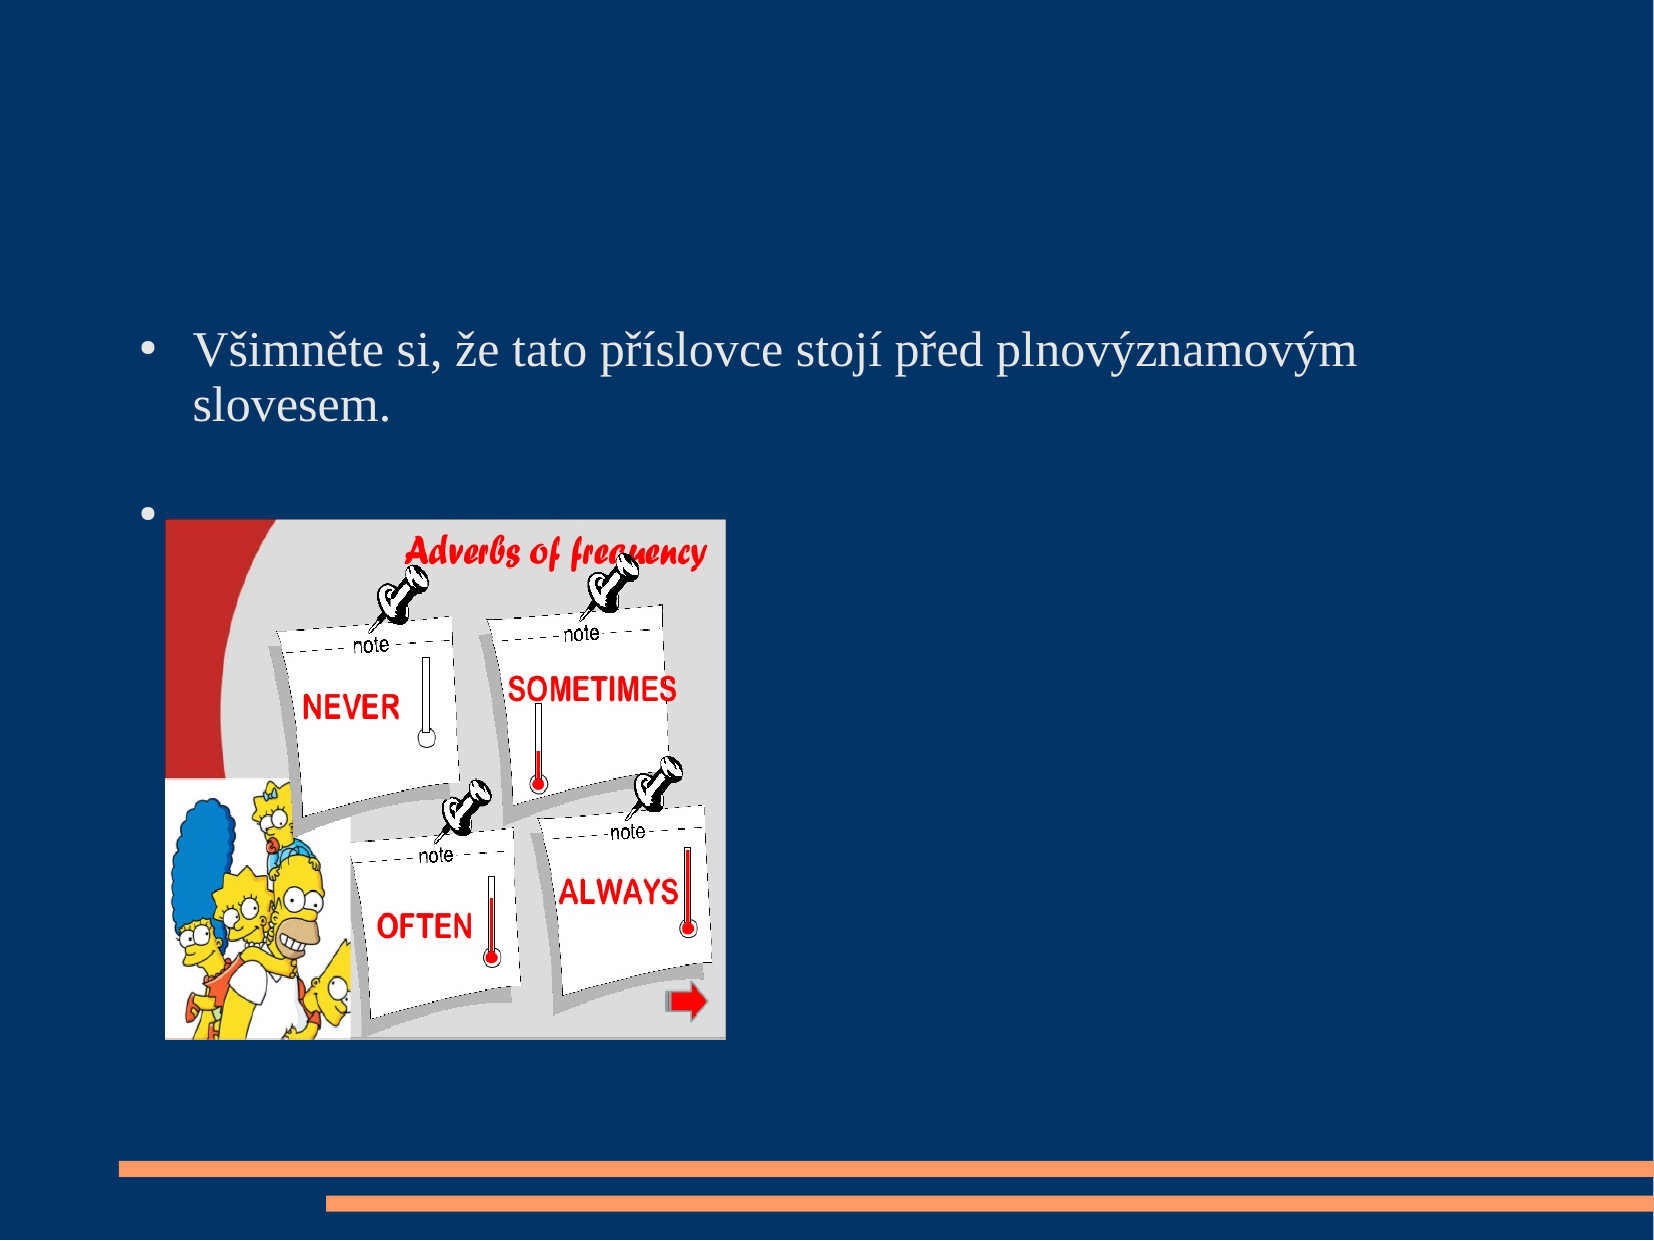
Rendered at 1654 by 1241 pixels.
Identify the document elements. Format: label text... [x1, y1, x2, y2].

picture [165, 519, 726, 1040]
list Všimněte si, že tato příslovce stojí před plnovýznamovým slovesem. [121, 322, 1561, 1132]
